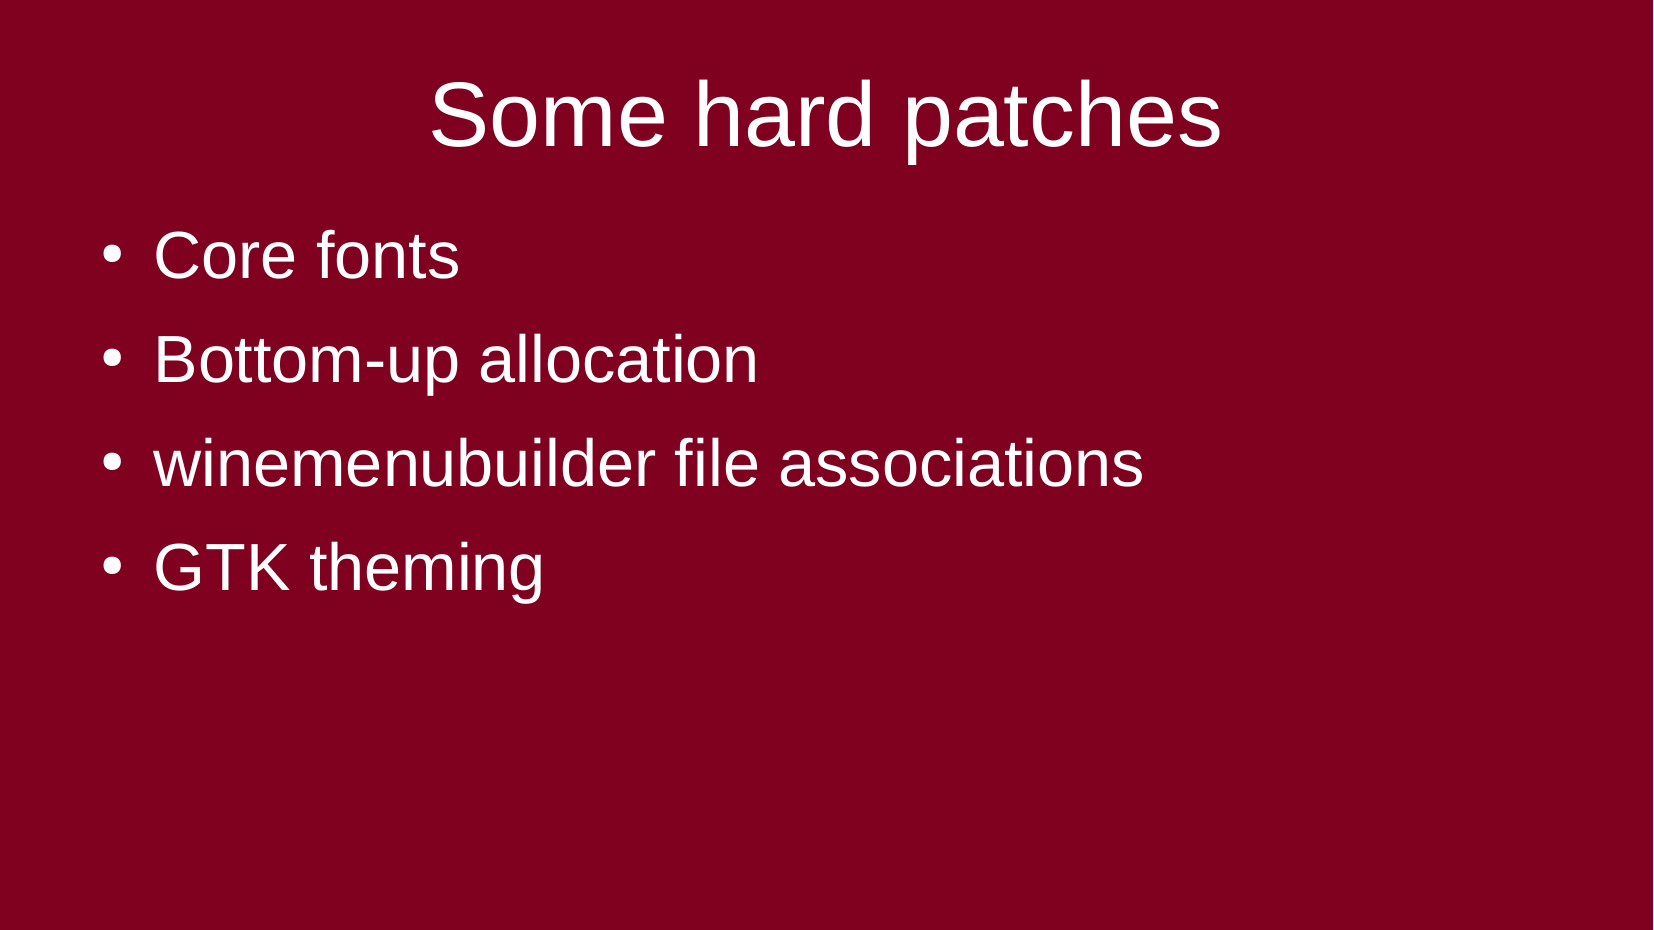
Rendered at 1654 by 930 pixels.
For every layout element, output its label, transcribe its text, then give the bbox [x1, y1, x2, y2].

title Some hard patches [82, 37, 1571, 193]
list Core fonts Bottom-up allocation winemenubuilder file associations GTK theming [82, 217, 1571, 757]
